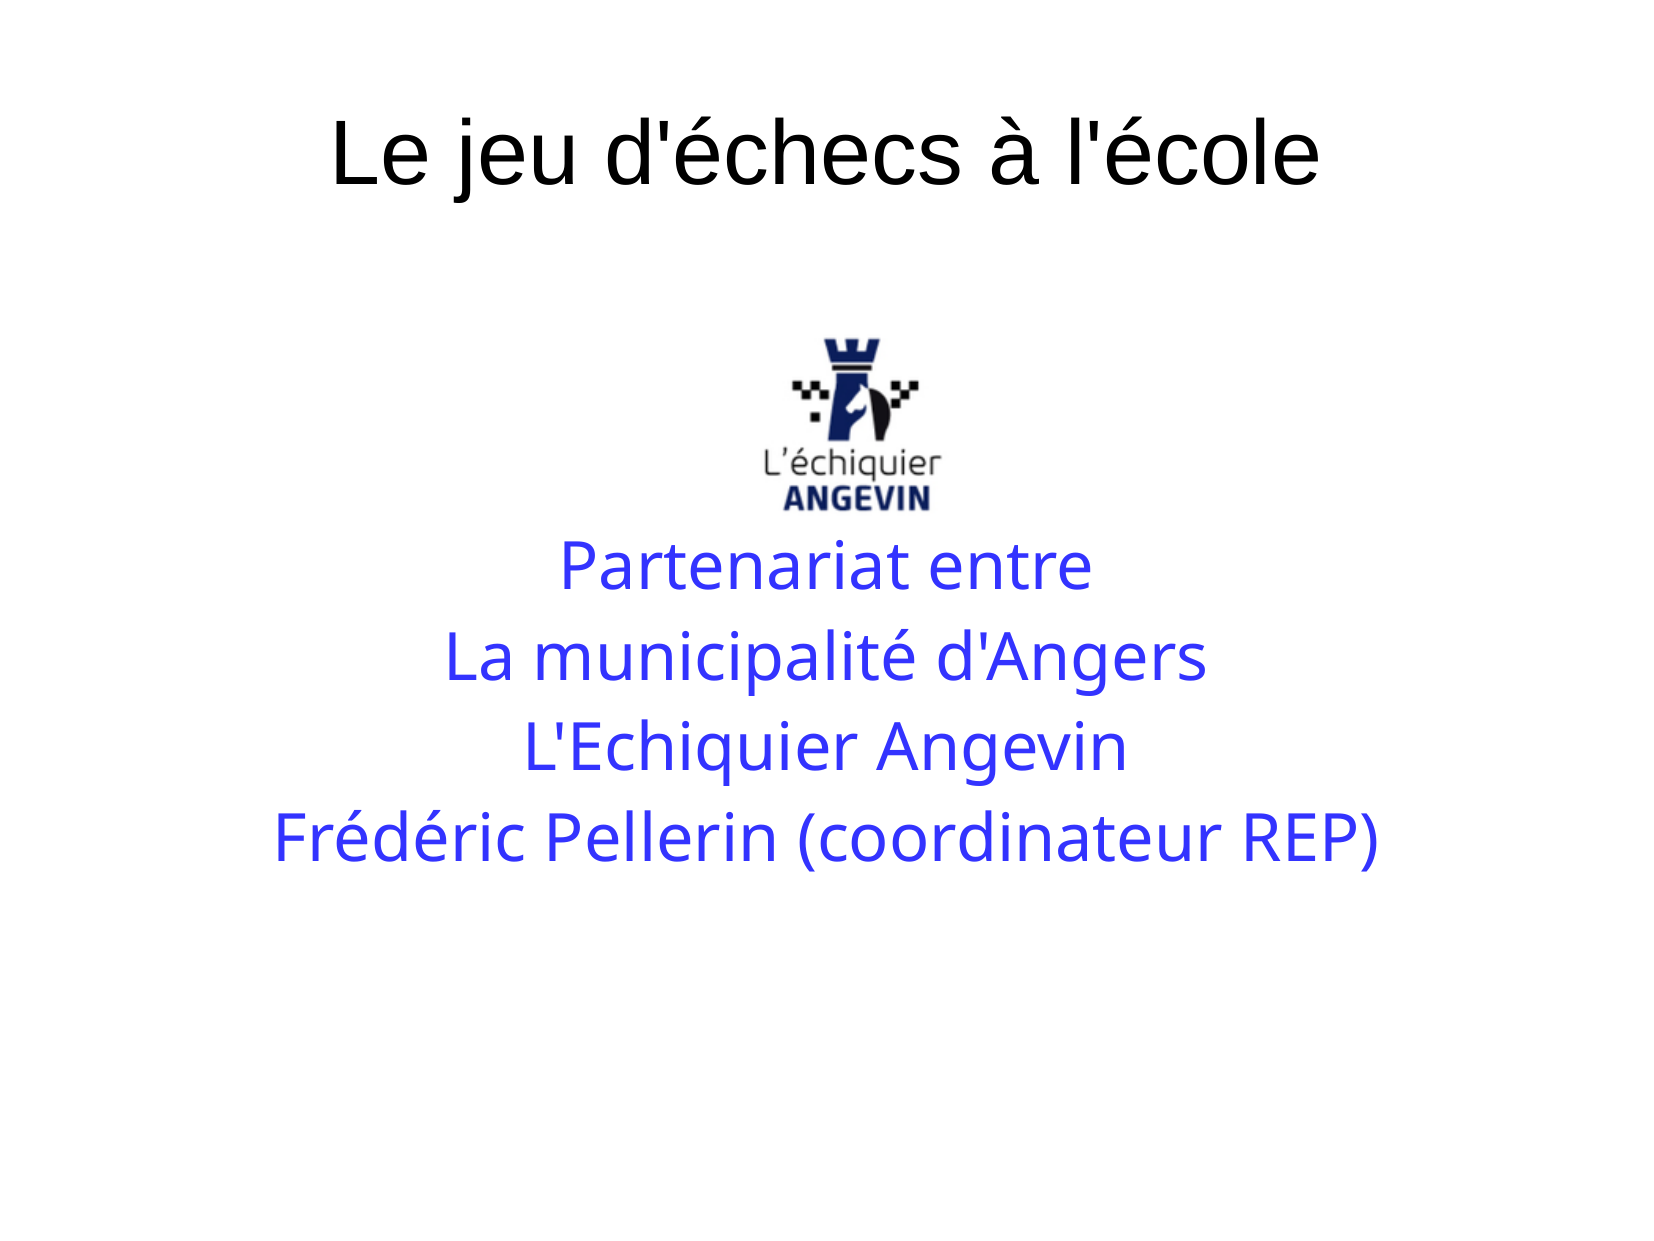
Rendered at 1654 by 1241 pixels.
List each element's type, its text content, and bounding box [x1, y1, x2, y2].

title Le jeu d'échecs à l'école [82, 49, 1571, 257]
subtitle Partenariat entre La municipalité d'Angers L'Echiquier Angevin Frédéric Pellerin (coordinateur REP) [82, 290, 1571, 1109]
picture [755, 327, 958, 520]
